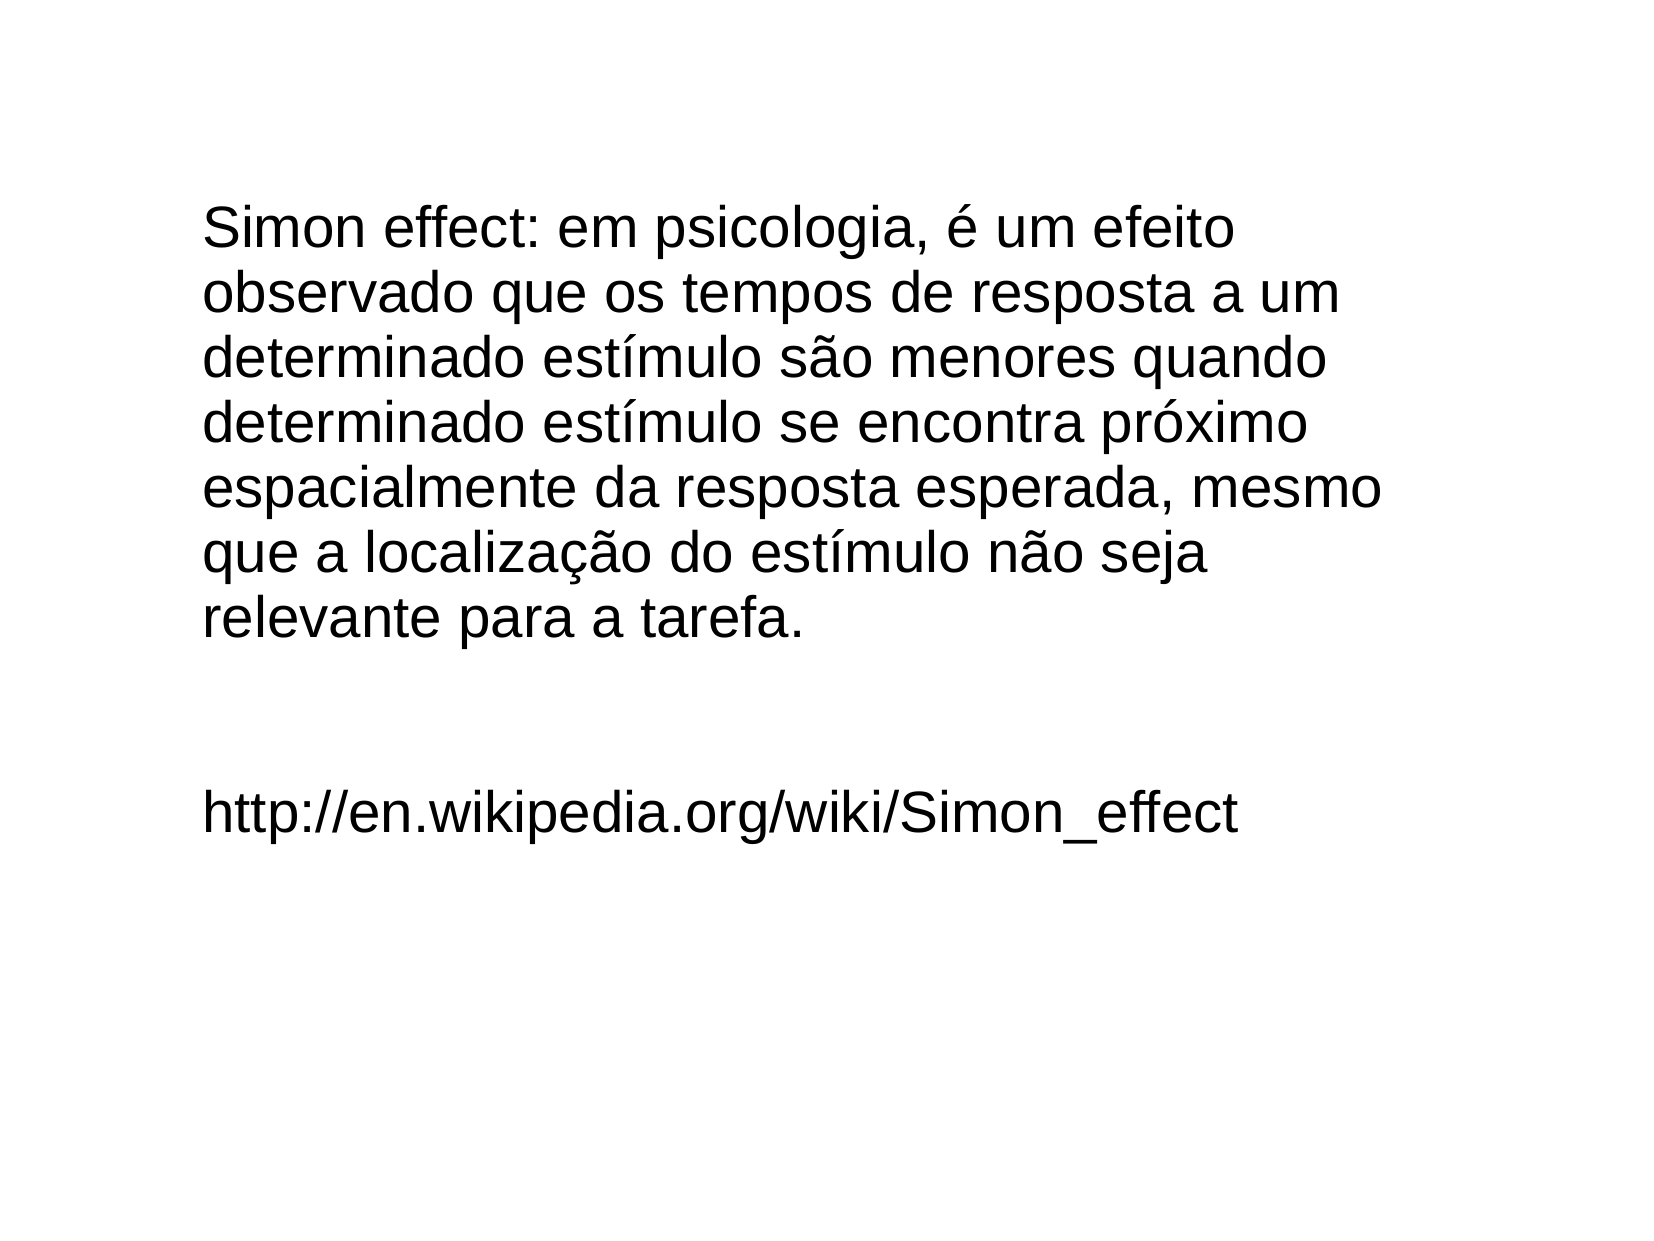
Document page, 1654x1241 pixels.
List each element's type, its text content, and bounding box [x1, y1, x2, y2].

text_box Simon effect: em psicologia, é um efeito observado que os tempos de resposta a um determinado estímulo são menores quando determinado estímulo se encontra próximo espacialmente da resposta esperada, mesmo que a localização do estímulo não seja relevante para a tarefa. http://en.wikipedia.org/wiki/Simon_effect [187, 187, 1463, 853]
